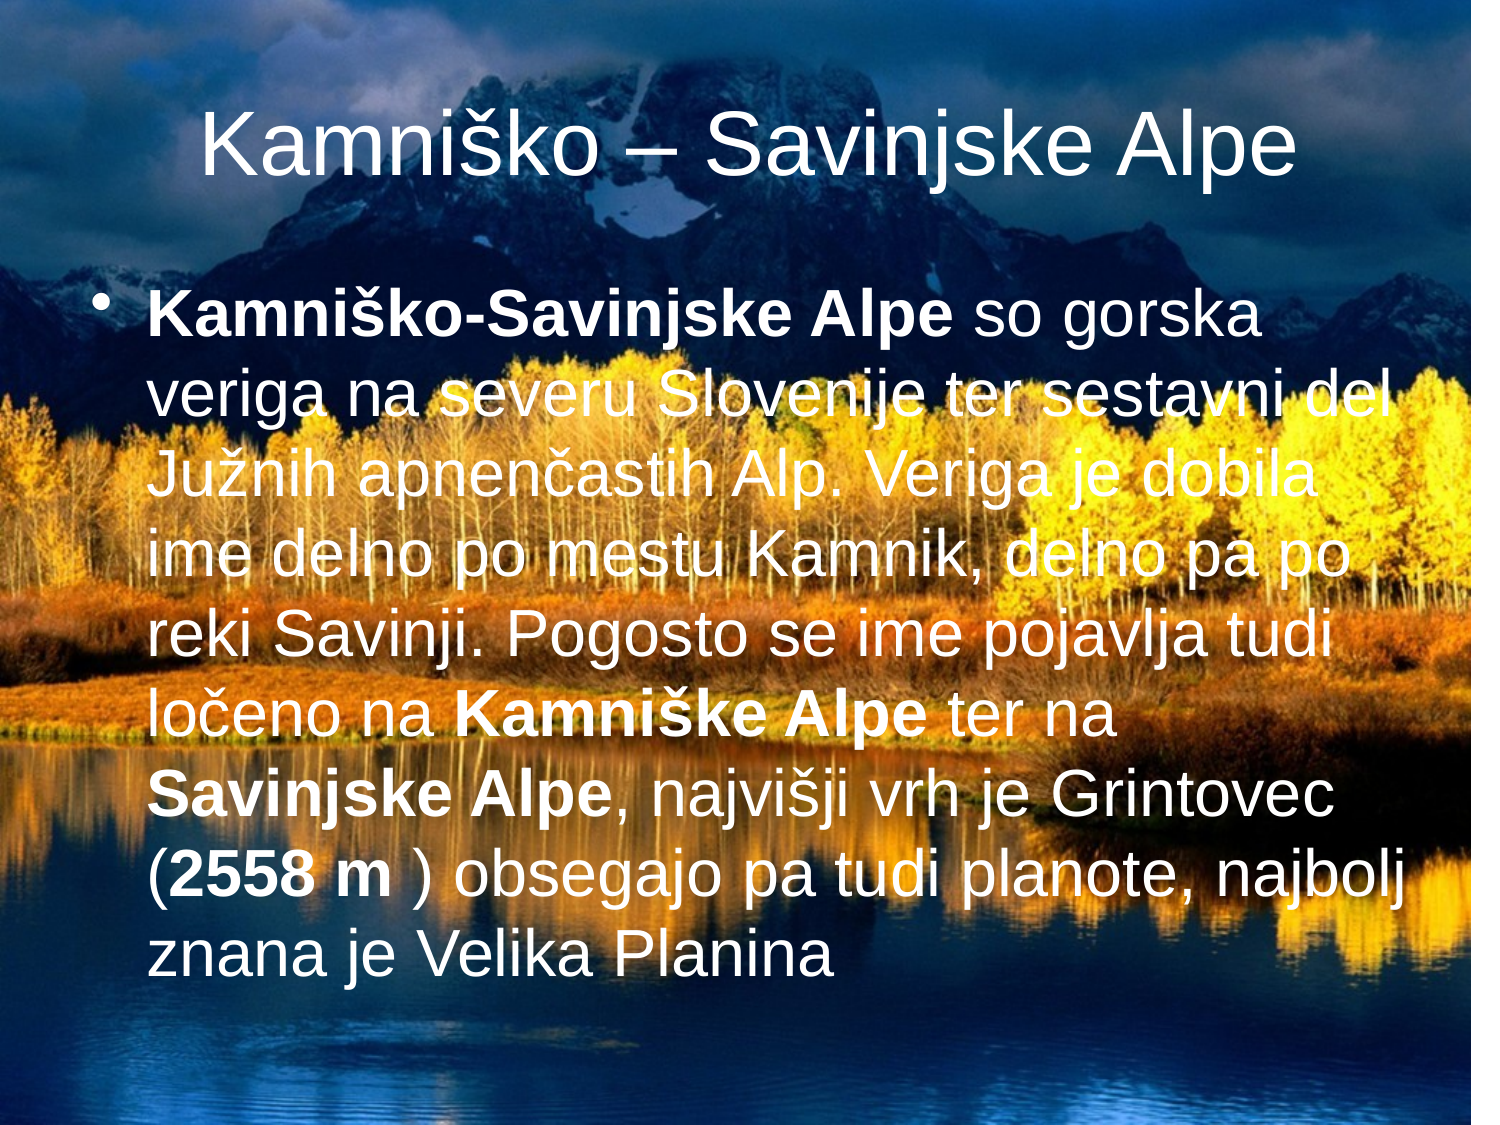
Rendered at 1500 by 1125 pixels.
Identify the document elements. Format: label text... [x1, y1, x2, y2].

picture [0, 0, 1471, 1125]
list Kamniško-Savinjske Alpe so gorska veriga na severu Slovenije ter sestavni del Južnih apnenčastih Alp. Veriga je dobila ime delno po mestu Kamnik, delno pa po reki Savinji. Pogosto se ime pojavlja tudi ločeno na Kamniške Alpe ter na Savinjske Alpe, najvišji vrh je Grintovec (2558 m ) obsegajo pa tudi planote, najbolj znana je Velika Planina [75, 262, 1425, 1005]
title Kamniško – Savinjske Alpe [75, 45, 1425, 233]
